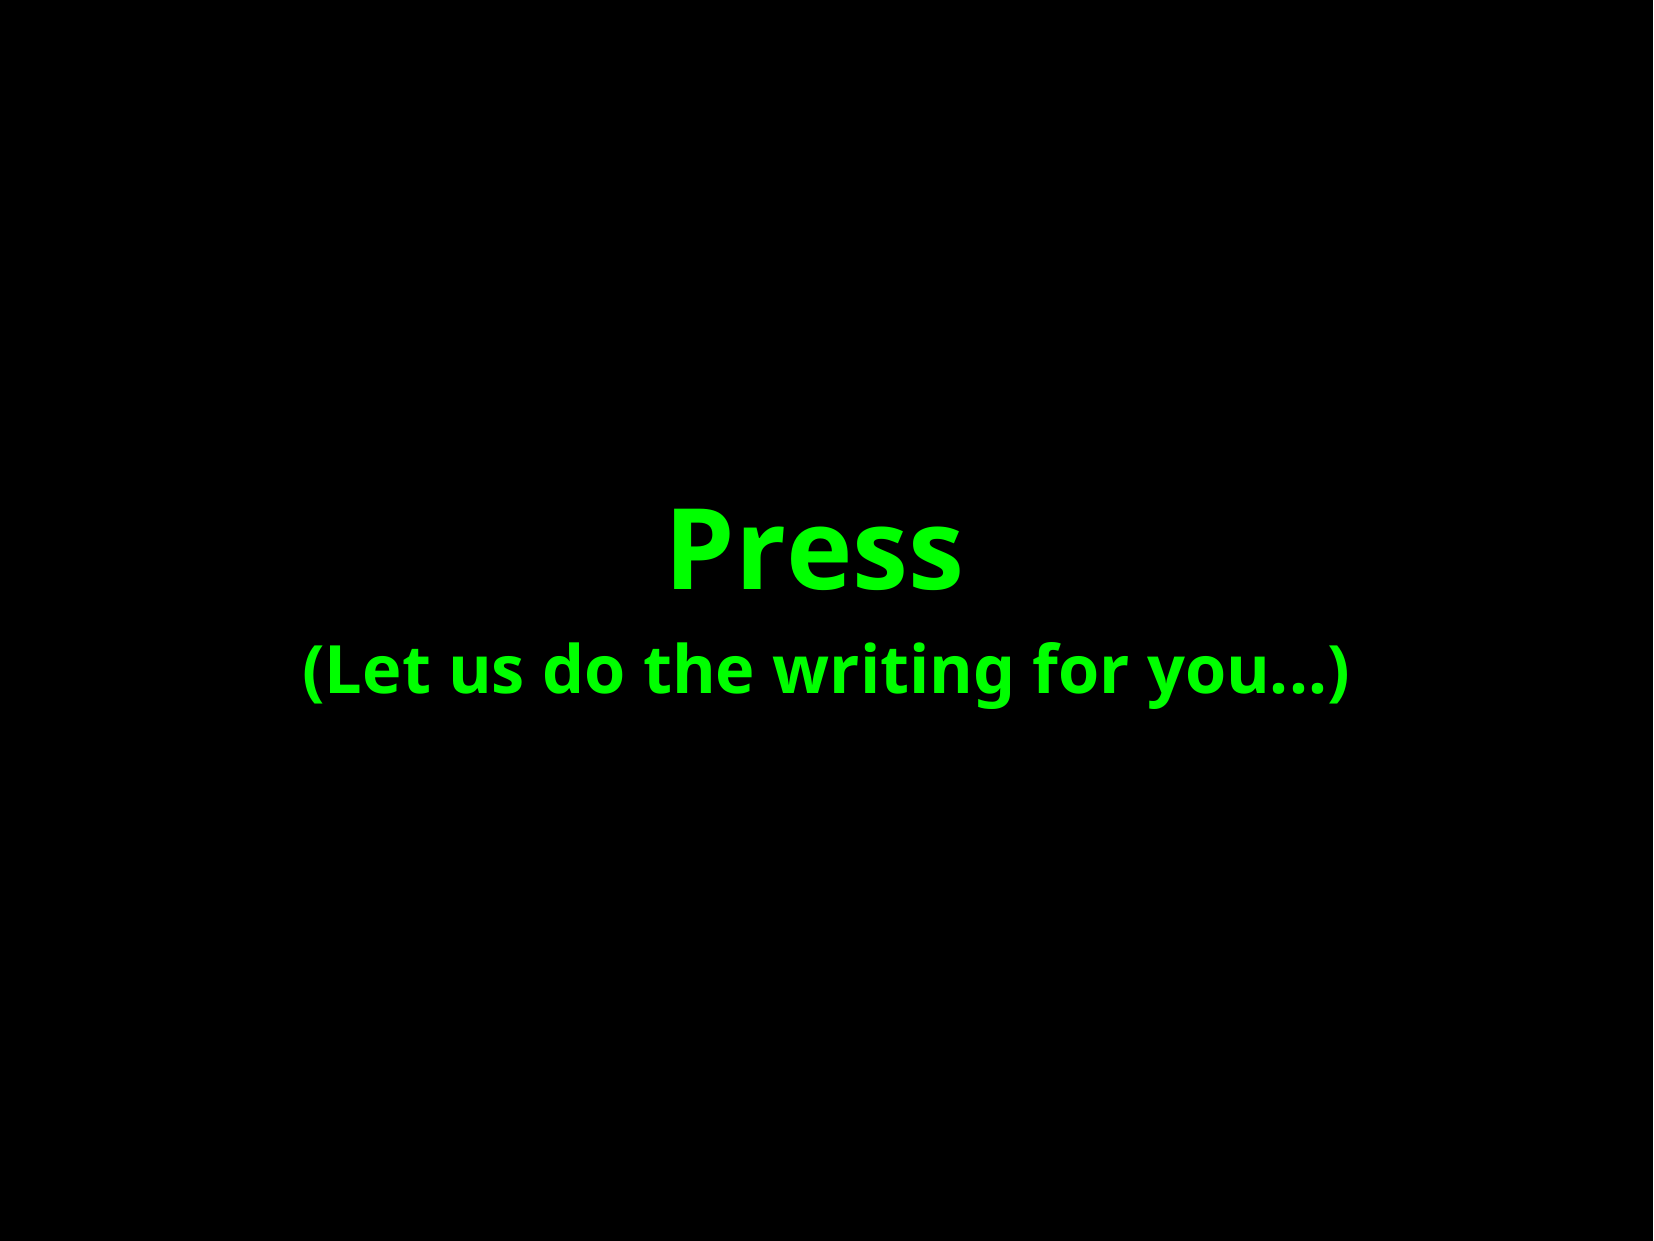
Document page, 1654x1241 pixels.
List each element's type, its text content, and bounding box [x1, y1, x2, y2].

title Press (Let us do the writing for you...) [82, 56, 1571, 1126]
